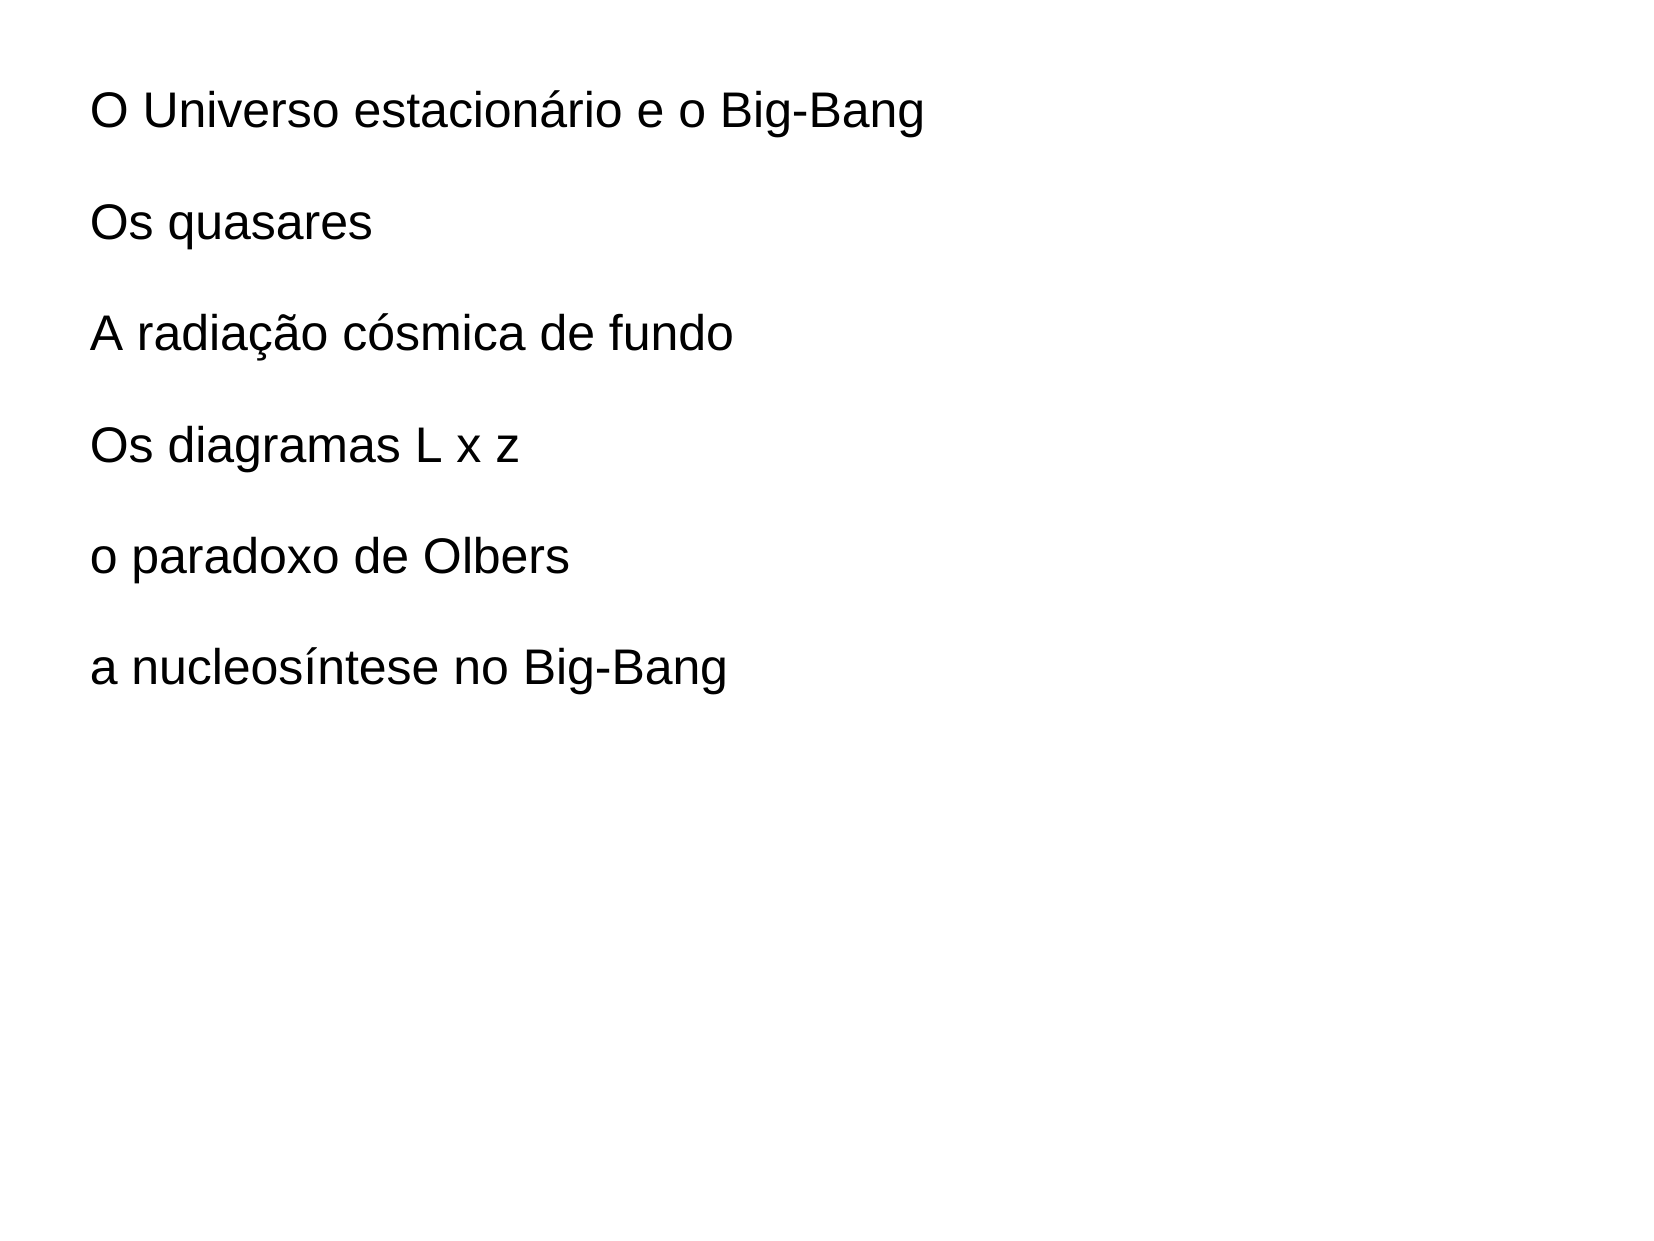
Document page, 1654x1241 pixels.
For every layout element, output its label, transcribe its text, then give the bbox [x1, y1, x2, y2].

text_box O Universo estacionário e o Big-Bang Os quasares A radiação cósmica de fundo Os diagramas L x z o paradoxo de Olbers a nucleosíntese no Big-Bang [75, 75, 1576, 704]
